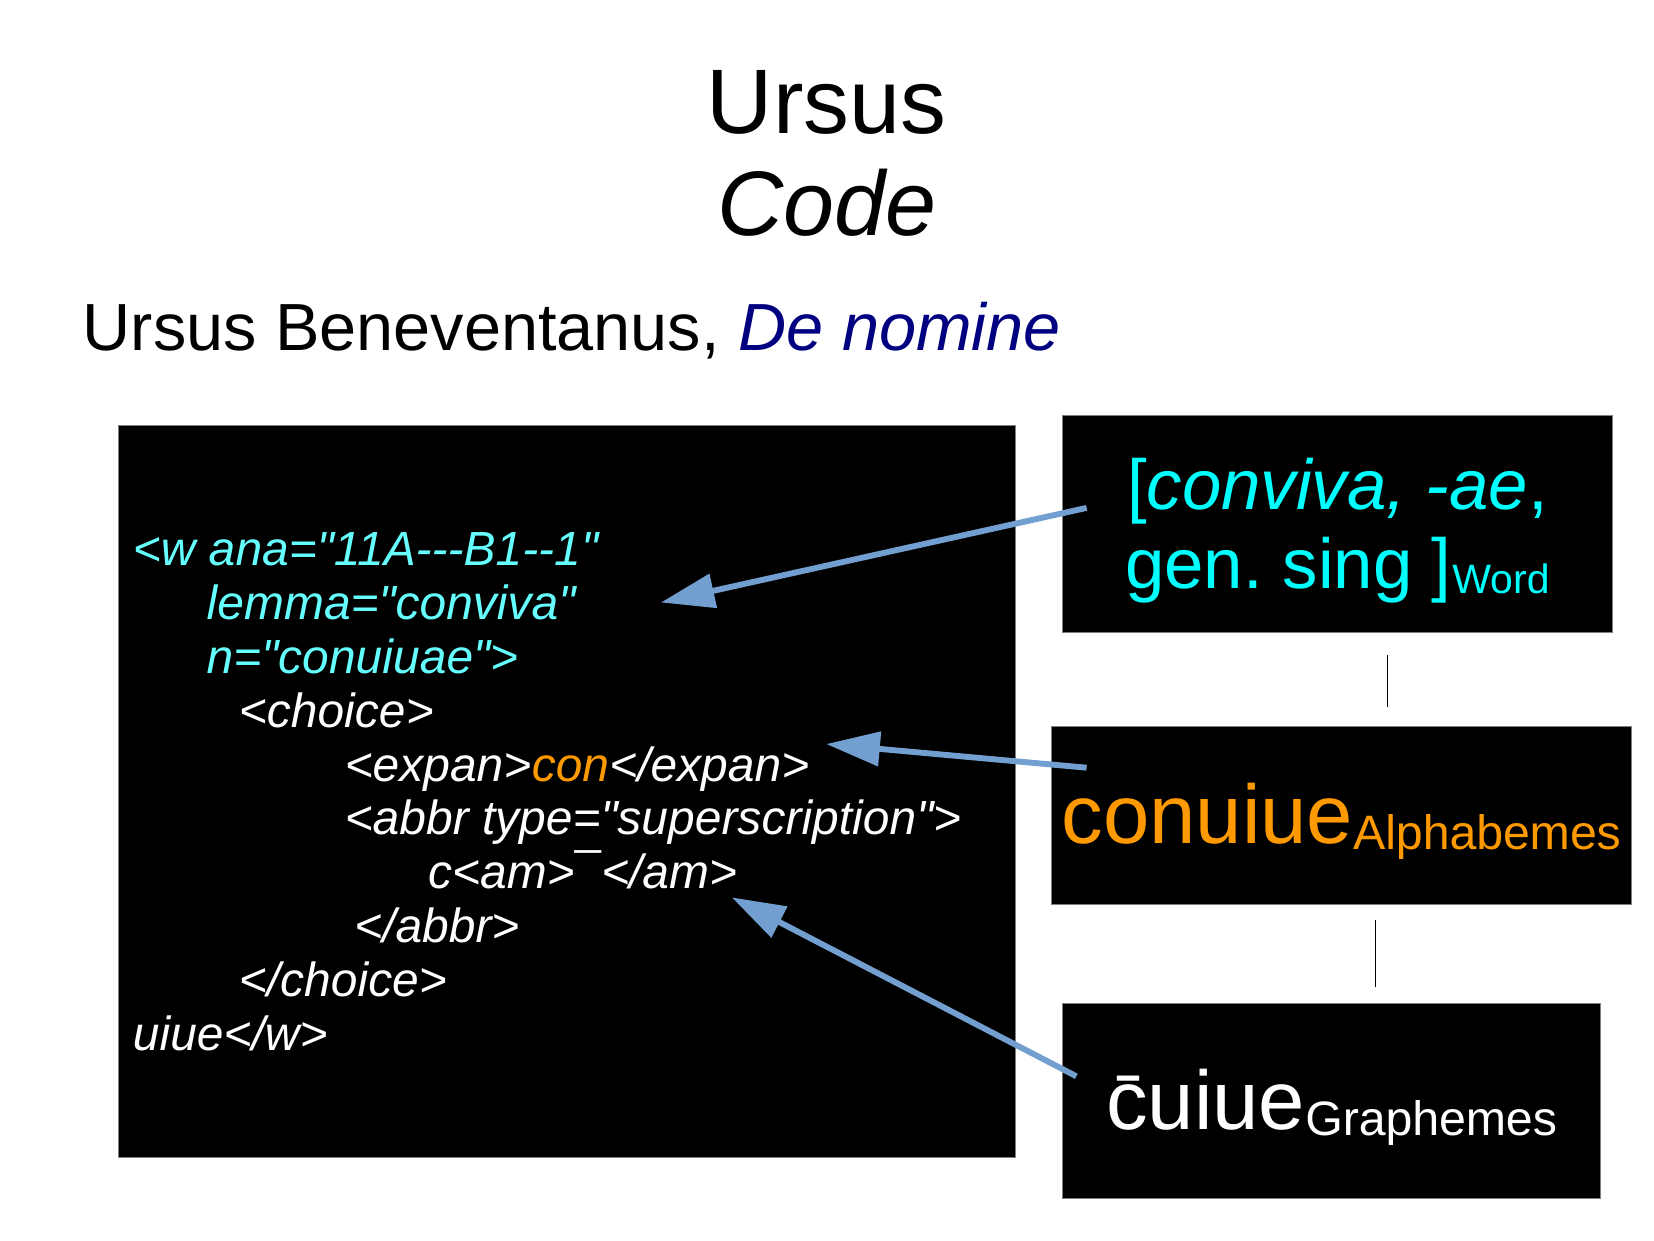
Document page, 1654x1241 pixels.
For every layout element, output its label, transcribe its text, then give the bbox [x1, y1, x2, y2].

text_box conuiueAlphabemes [1051, 726, 1632, 905]
text_box [conviva, -ae, gen. sing ]Word [1062, 415, 1613, 633]
text_box <w ana="11A---B1--1" lemma="conviva" n="conuiuae"> <choice> <expan>con</expan> <abbr type="superscription"> c<am>¯</am> </abbr> </choice> uiue</w> [118, 425, 1016, 1158]
list Ursus Beneventanus, De nomine [82, 290, 1571, 390]
text_box c̄uiueGraphemes [1062, 1003, 1601, 1199]
title Ursus Code [82, 49, 1571, 257]
